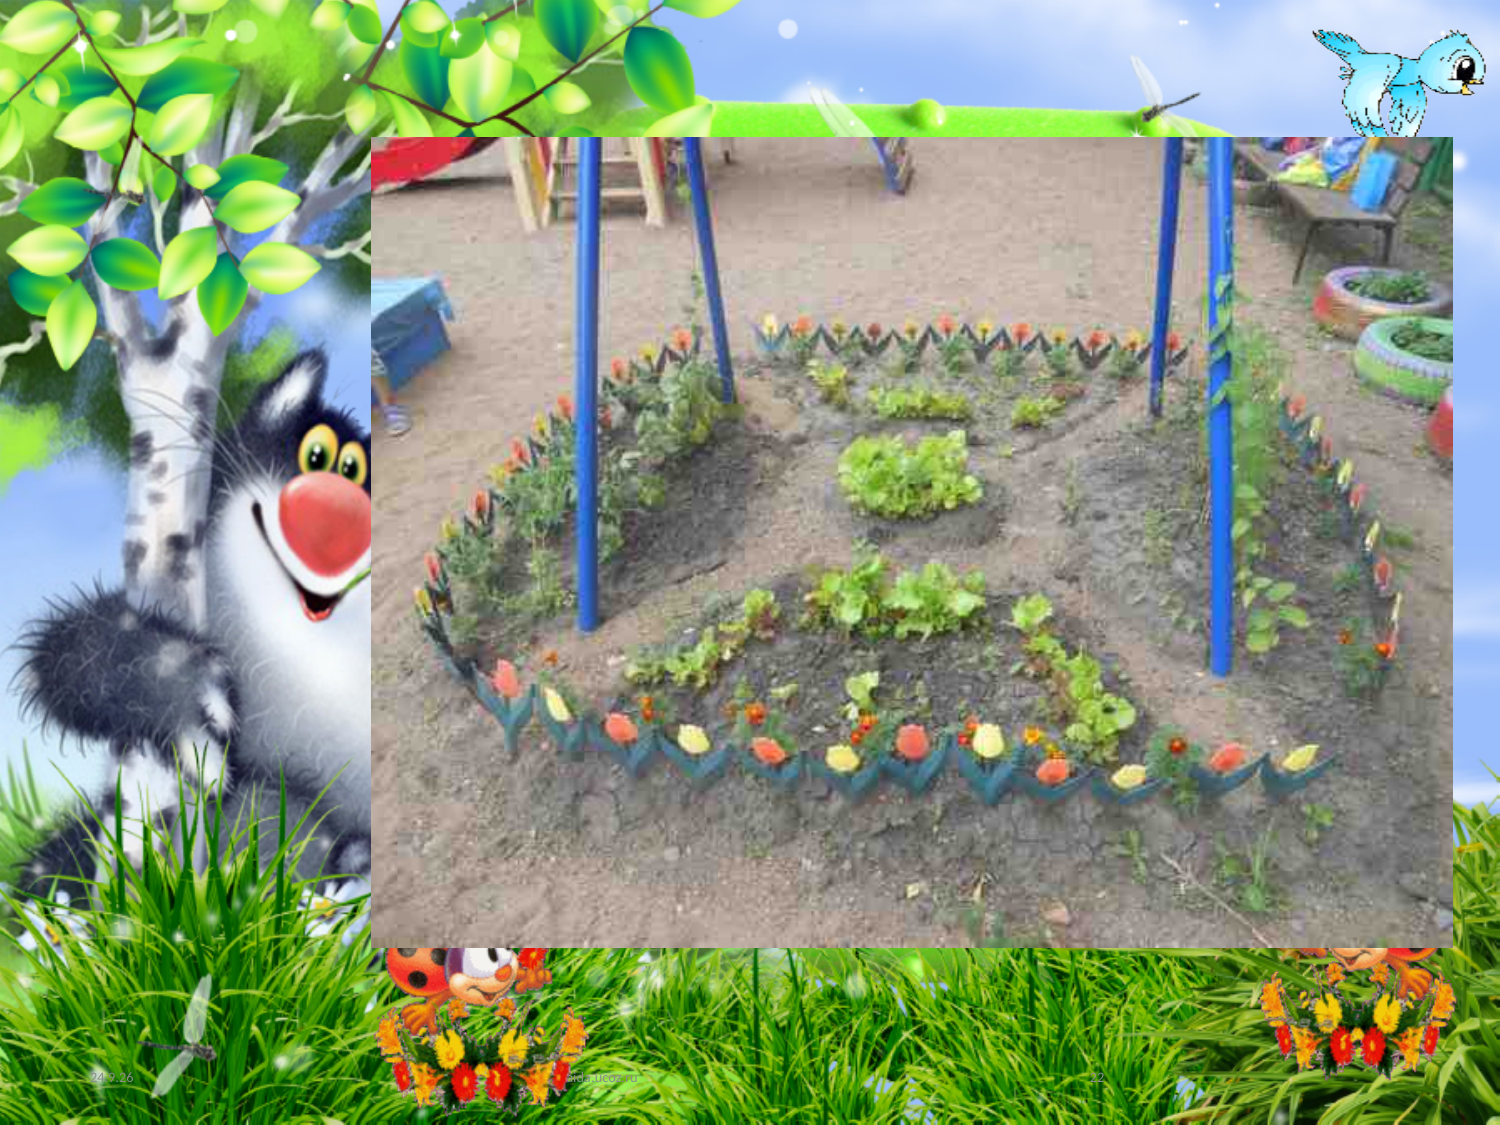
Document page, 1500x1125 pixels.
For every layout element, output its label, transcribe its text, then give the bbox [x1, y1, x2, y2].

slide_number <номер> [1074, 1042, 1425, 1103]
slide_number 21.8.15 [75, 1042, 351, 1103]
picture [0, 0, 1500, 1125]
footer http://aida.ucoz.ru [621, 1042, 988, 1103]
